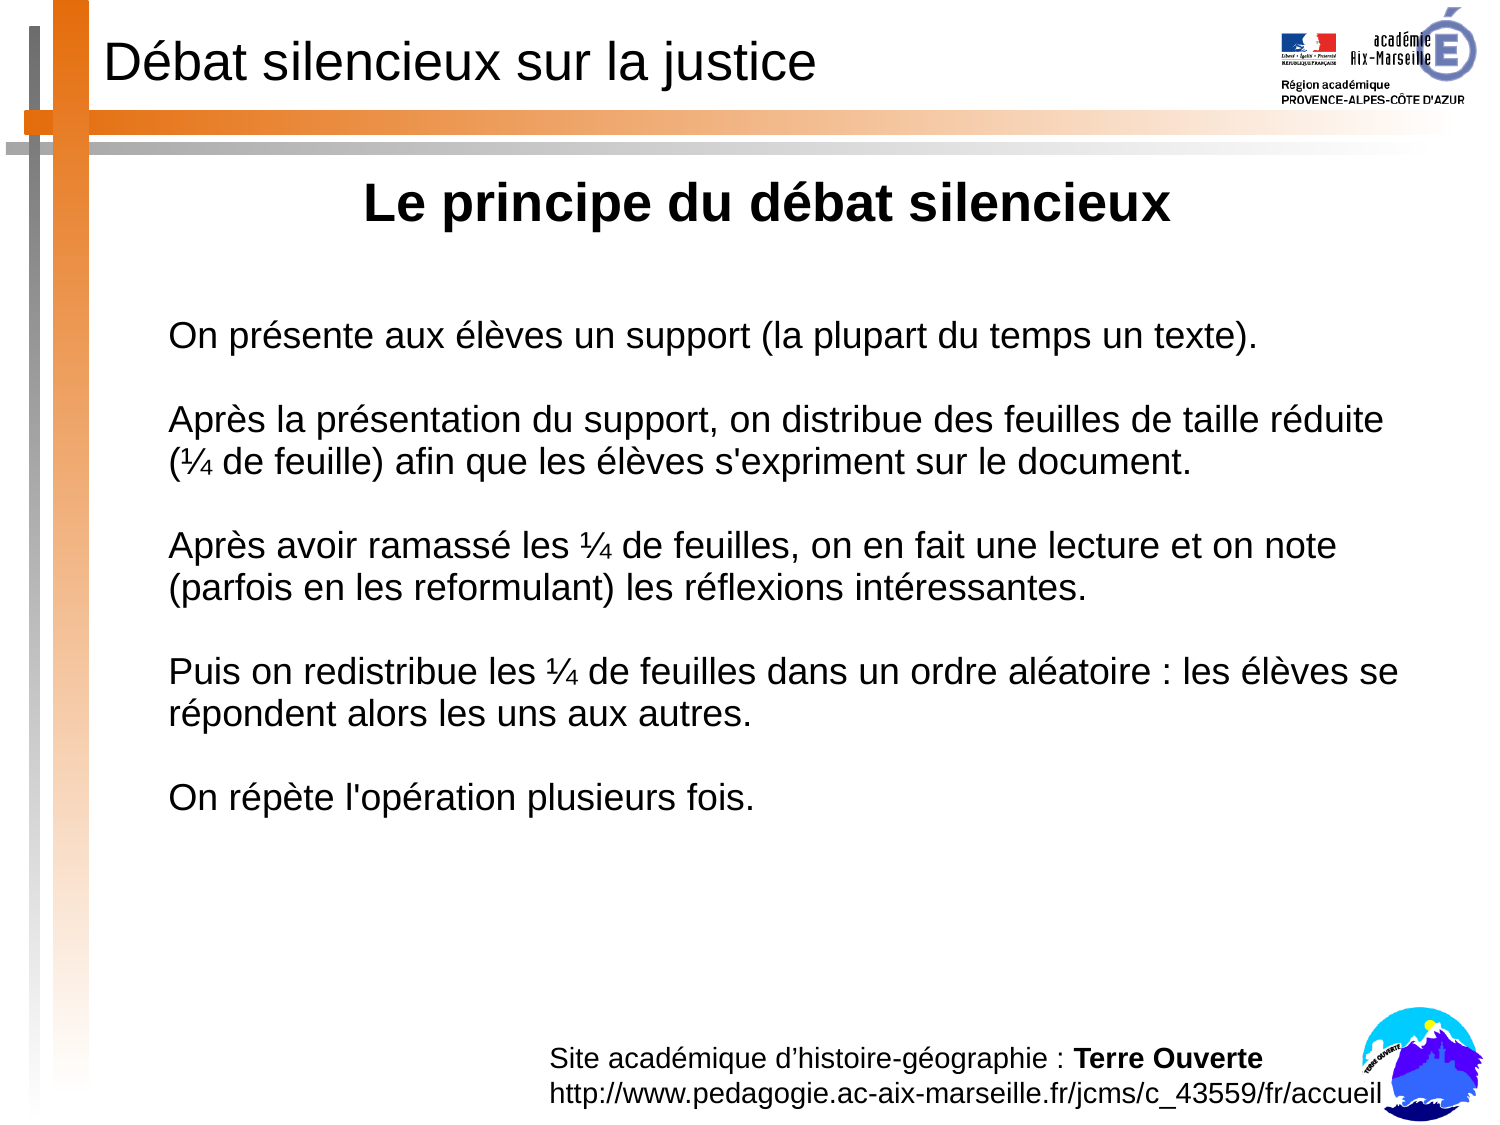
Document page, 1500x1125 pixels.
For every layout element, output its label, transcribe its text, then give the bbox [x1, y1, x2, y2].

text_box Site académique d’histoire-géographie : Terre Ouverte http://www.pedagogie.ac-aix-marseille.fr/jcms/c_43559/fr/accueil [534, 1031, 1399, 1117]
picture [1269, 0, 1484, 114]
picture [1360, 1006, 1484, 1122]
text_box Débat silencieux sur la justice [88, 23, 1182, 99]
text_box On présente aux élèves un support (la plupart du temps un texte). Après la présentation du support, on distribue des feuilles de taille réduite (¼ de feuille) afin que les élèves s'expriment sur le document. Après avoir ramassé les ¼ de feuilles, on en fait une lecture et on note (parfois en les reformulant) les réflexions intéressantes. Puis on redistribue les ¼ de feuilles dans un ordre aléatoire : les élèves se répondent alors les uns aux autres. On répète l'opération plusieurs fois. [153, 307, 1418, 827]
text_box [5, 0, 1454, 1121]
text_box Le principe du débat silencieux [165, 165, 1371, 243]
